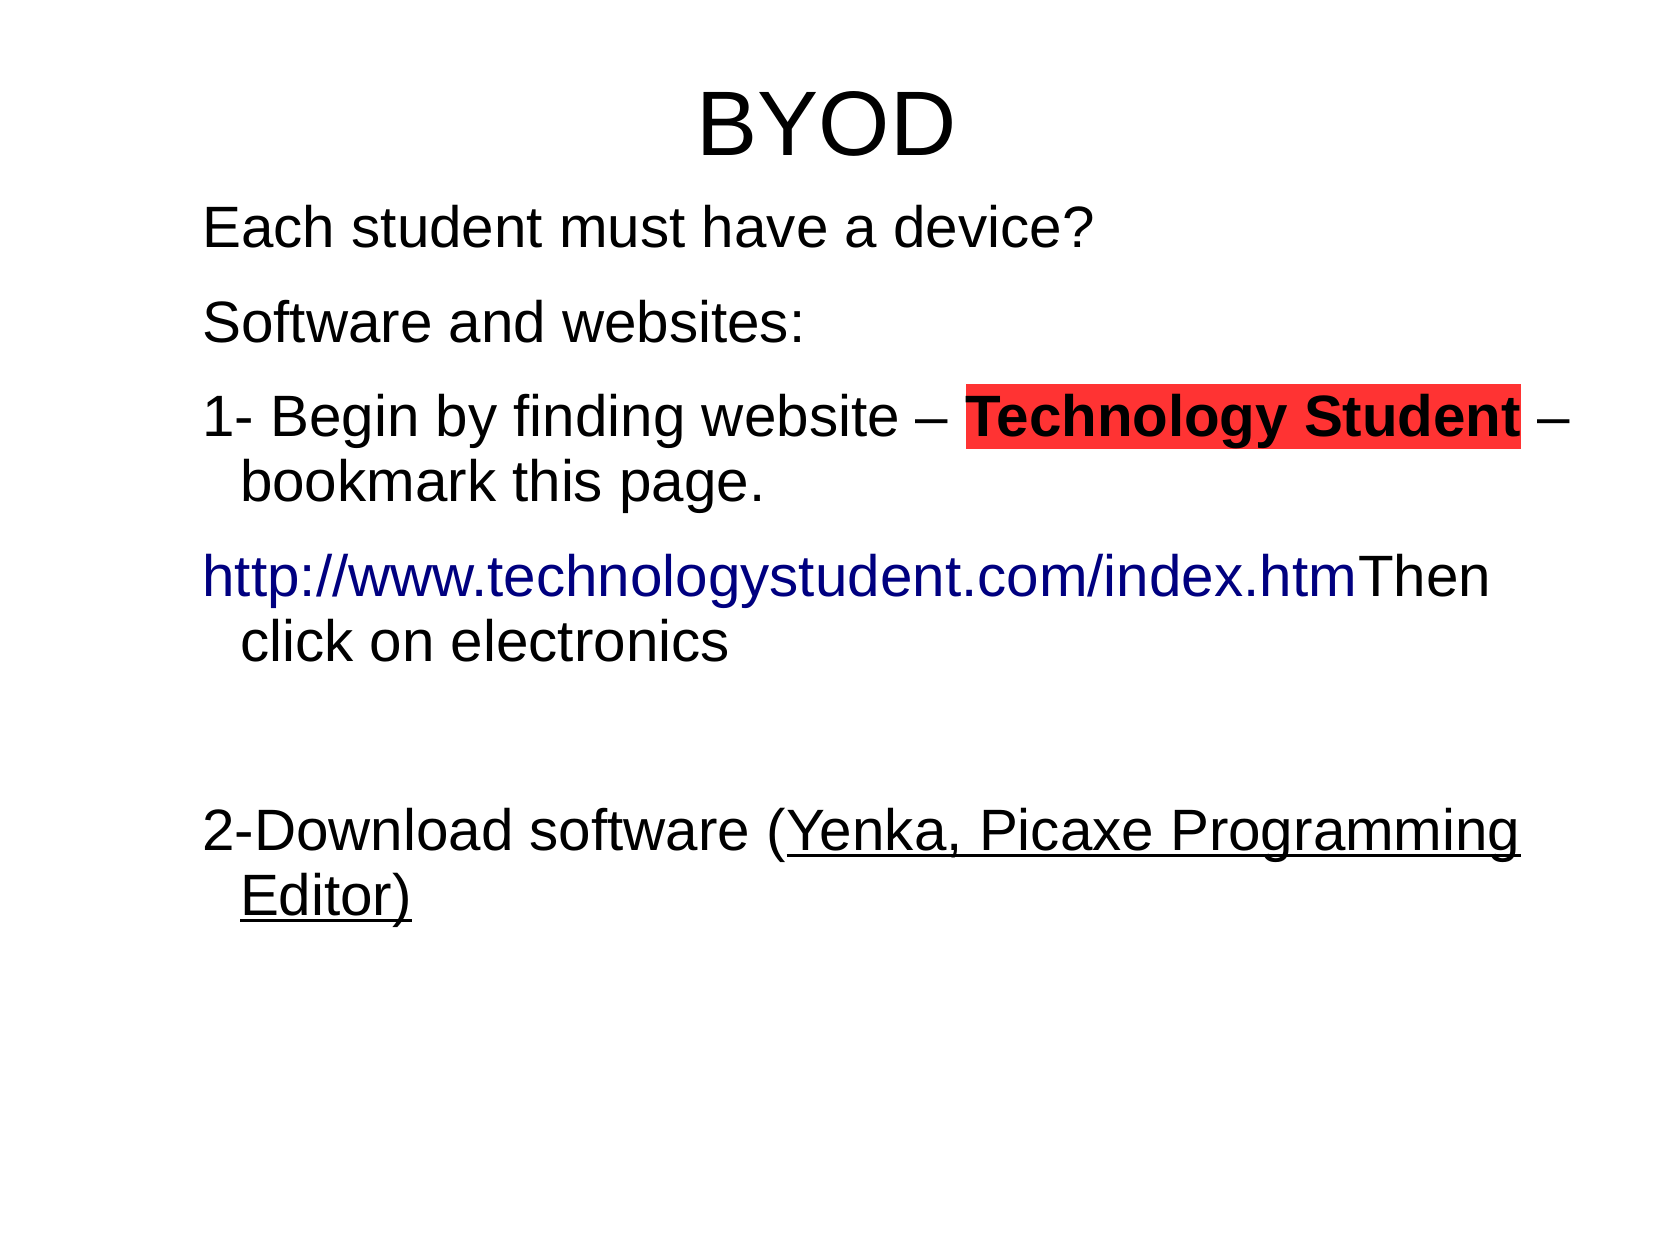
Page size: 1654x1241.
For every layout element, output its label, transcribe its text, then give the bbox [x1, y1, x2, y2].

title BYOD [82, 52, 1571, 196]
list Each student must have a device? Software and websites: 1- Begin by finding website – Technology Student – bookmark this page. http://www.technologystudent.com/index.htmThen click on electronics 2-Download software (Yenka, Picaxe Programming Editor) [90, 195, 1579, 1111]
